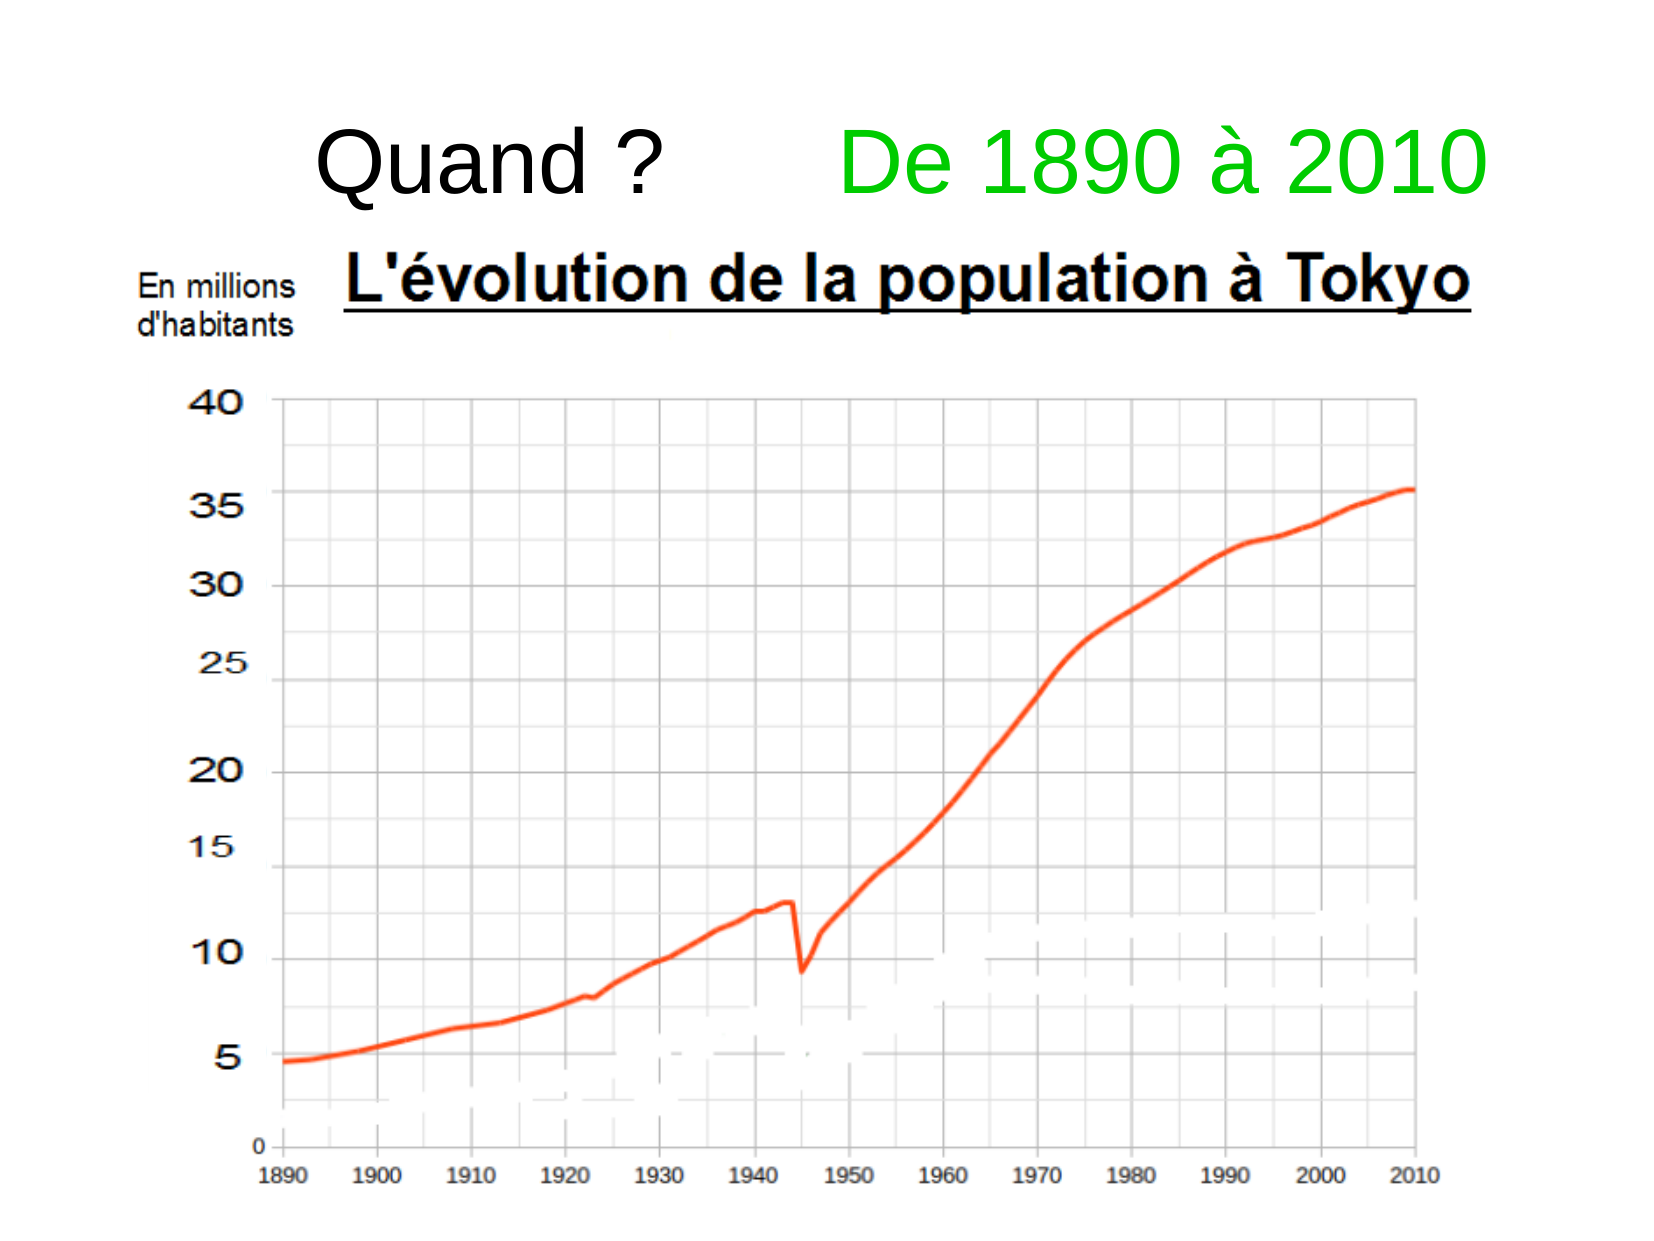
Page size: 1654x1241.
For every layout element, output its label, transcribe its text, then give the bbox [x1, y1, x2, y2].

picture [118, 236, 1477, 1211]
text_box [88, 354, 266, 1093]
title Quand ? [29, 58, 702, 266]
title De 1890 à 2010 [702, 58, 1625, 266]
